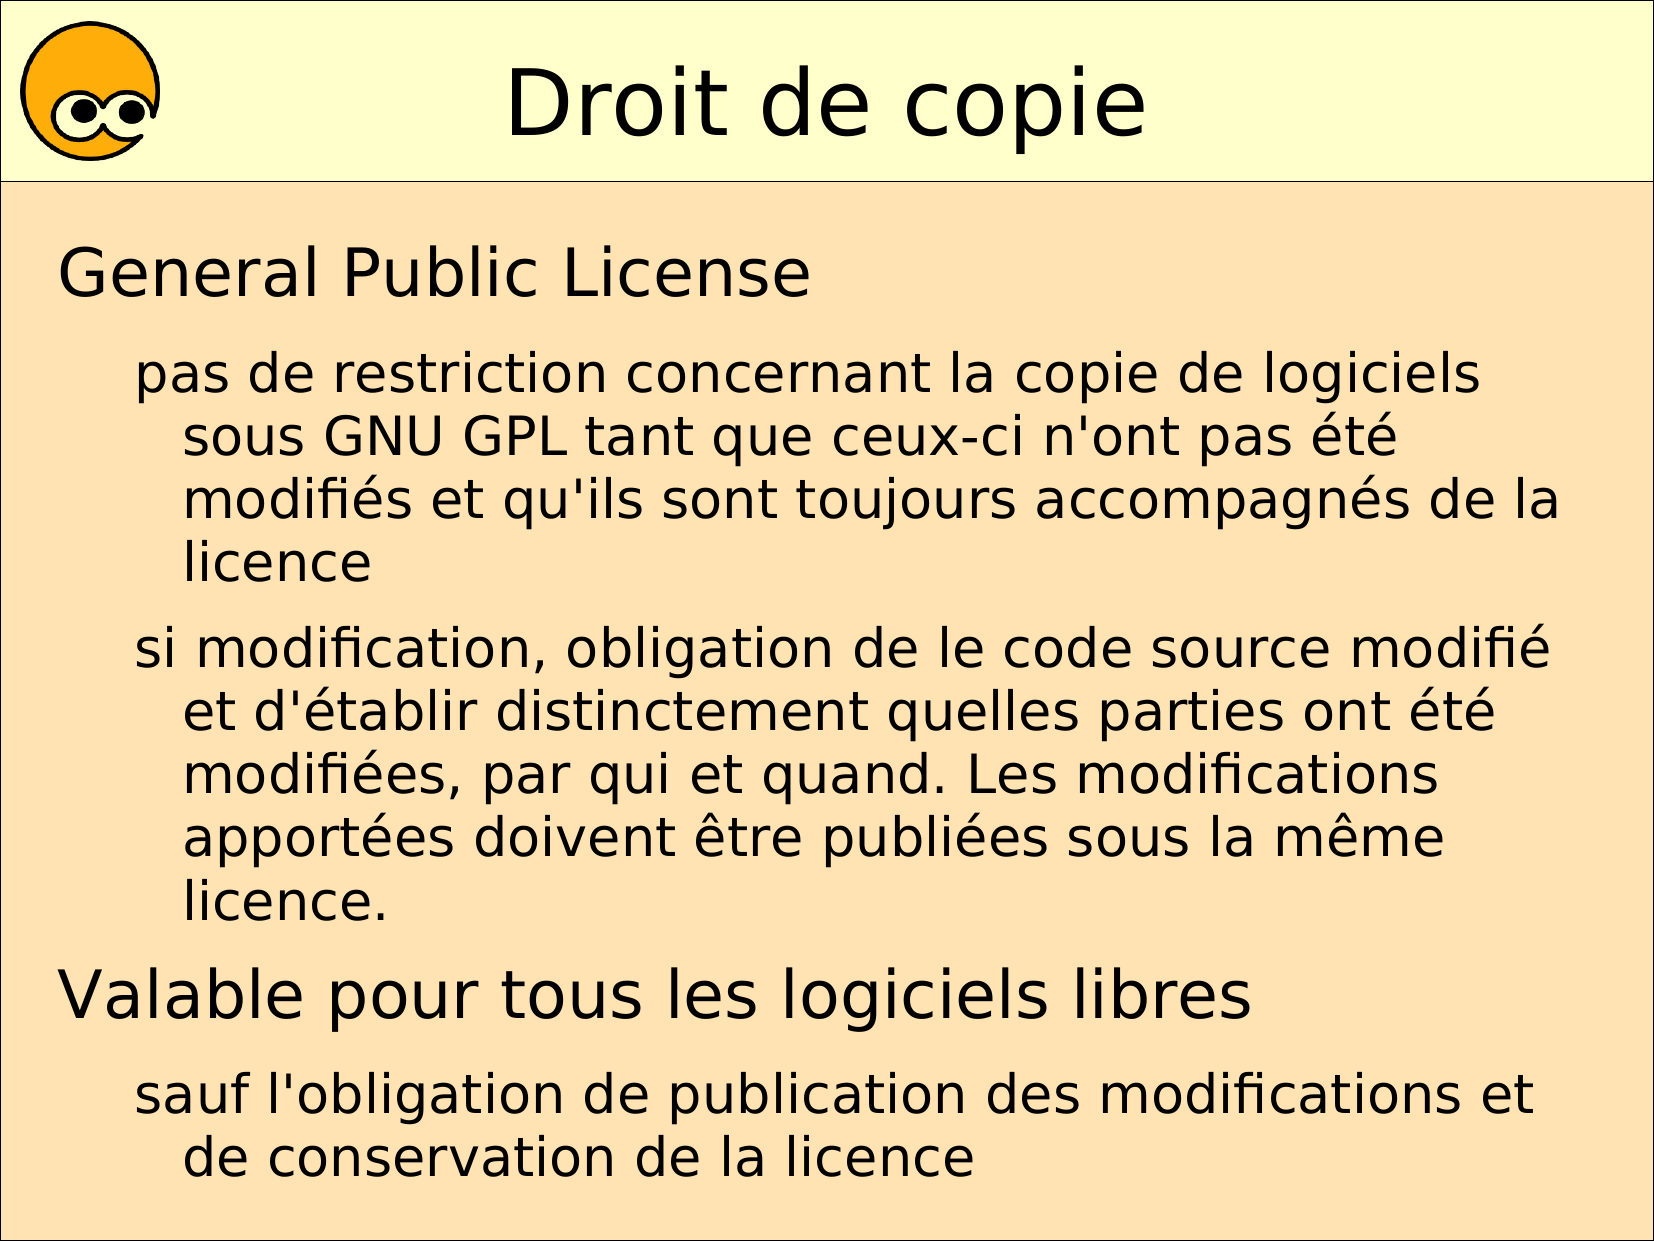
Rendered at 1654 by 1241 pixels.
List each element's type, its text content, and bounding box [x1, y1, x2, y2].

title Droit de copie [82, 0, 1571, 208]
picture [20, 21, 82, 161]
list General Public License pas de restriction concernant la copie de logiciels sous GNU GPL tant que ceux-ci n'ont pas été modifiés et qu'ils sont toujours accompagnés de la licence si modification, obligation de le code source modifié et d'établir distinctement quelles parties ont été modifiées, par qui et quand. Les modifications apportées doivent être publiées sous la même licence. Valable pour tous les logiciels libres sauf l'obligation de publication des modifications et de conservation de la licence [40, 234, 1611, 1190]
